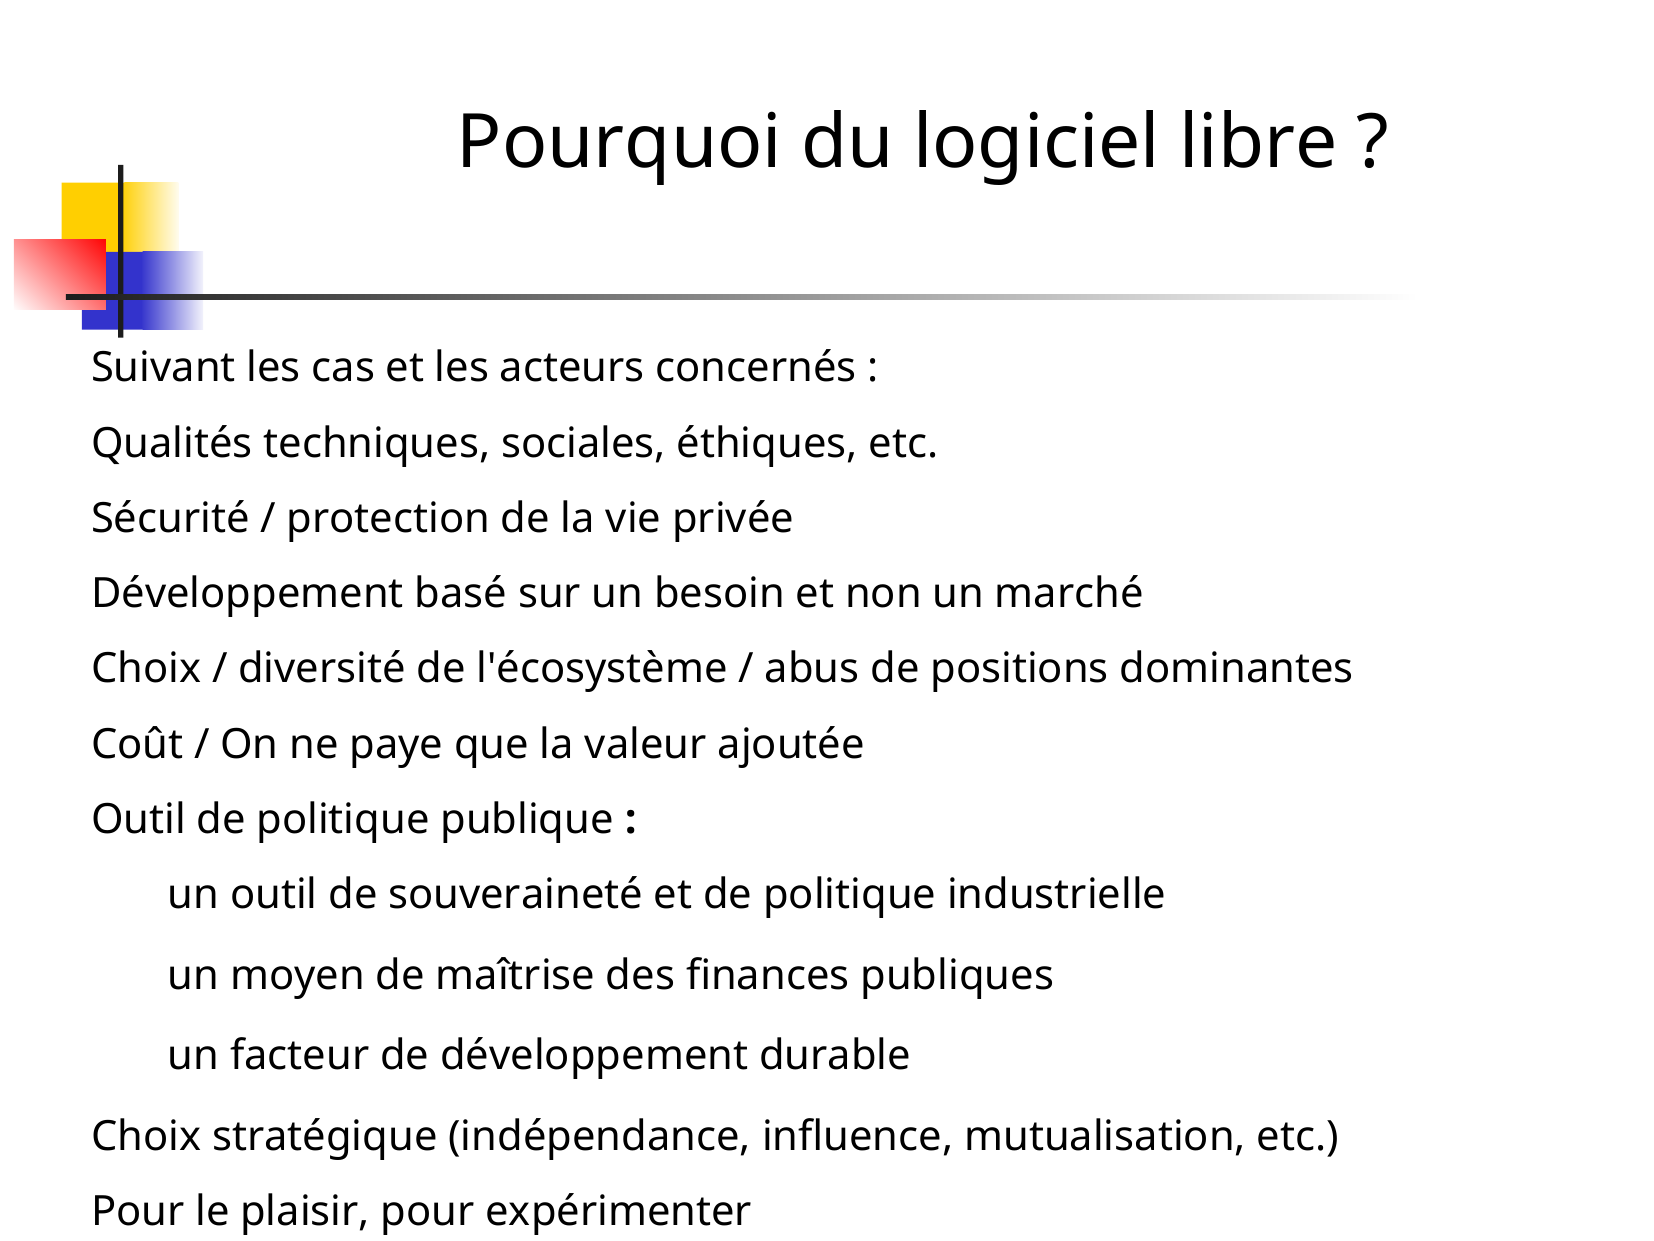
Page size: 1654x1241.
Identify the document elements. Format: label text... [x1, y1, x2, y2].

title Pourquoi du logiciel libre ? [313, 34, 1534, 242]
list Suivant les cas et les acteurs concernés : Qualités techniques, sociales, éthiques, etc. Sécurité / protection de la vie privée Développement basé sur un besoin et non un marché Choix / diversité de l'écosystème / abus de positions dominantes Coût / On ne paye que la valeur ajoutée Outil de politique publique : un outil de souveraineté et de politique industrielle un moyen de maîtrise des finances publiques un facteur de développement durable Choix stratégique (indépendance, influence, mutualisation, etc.) Pour le plaisir, pour expérimenter ... [73, 261, 1534, 1195]
